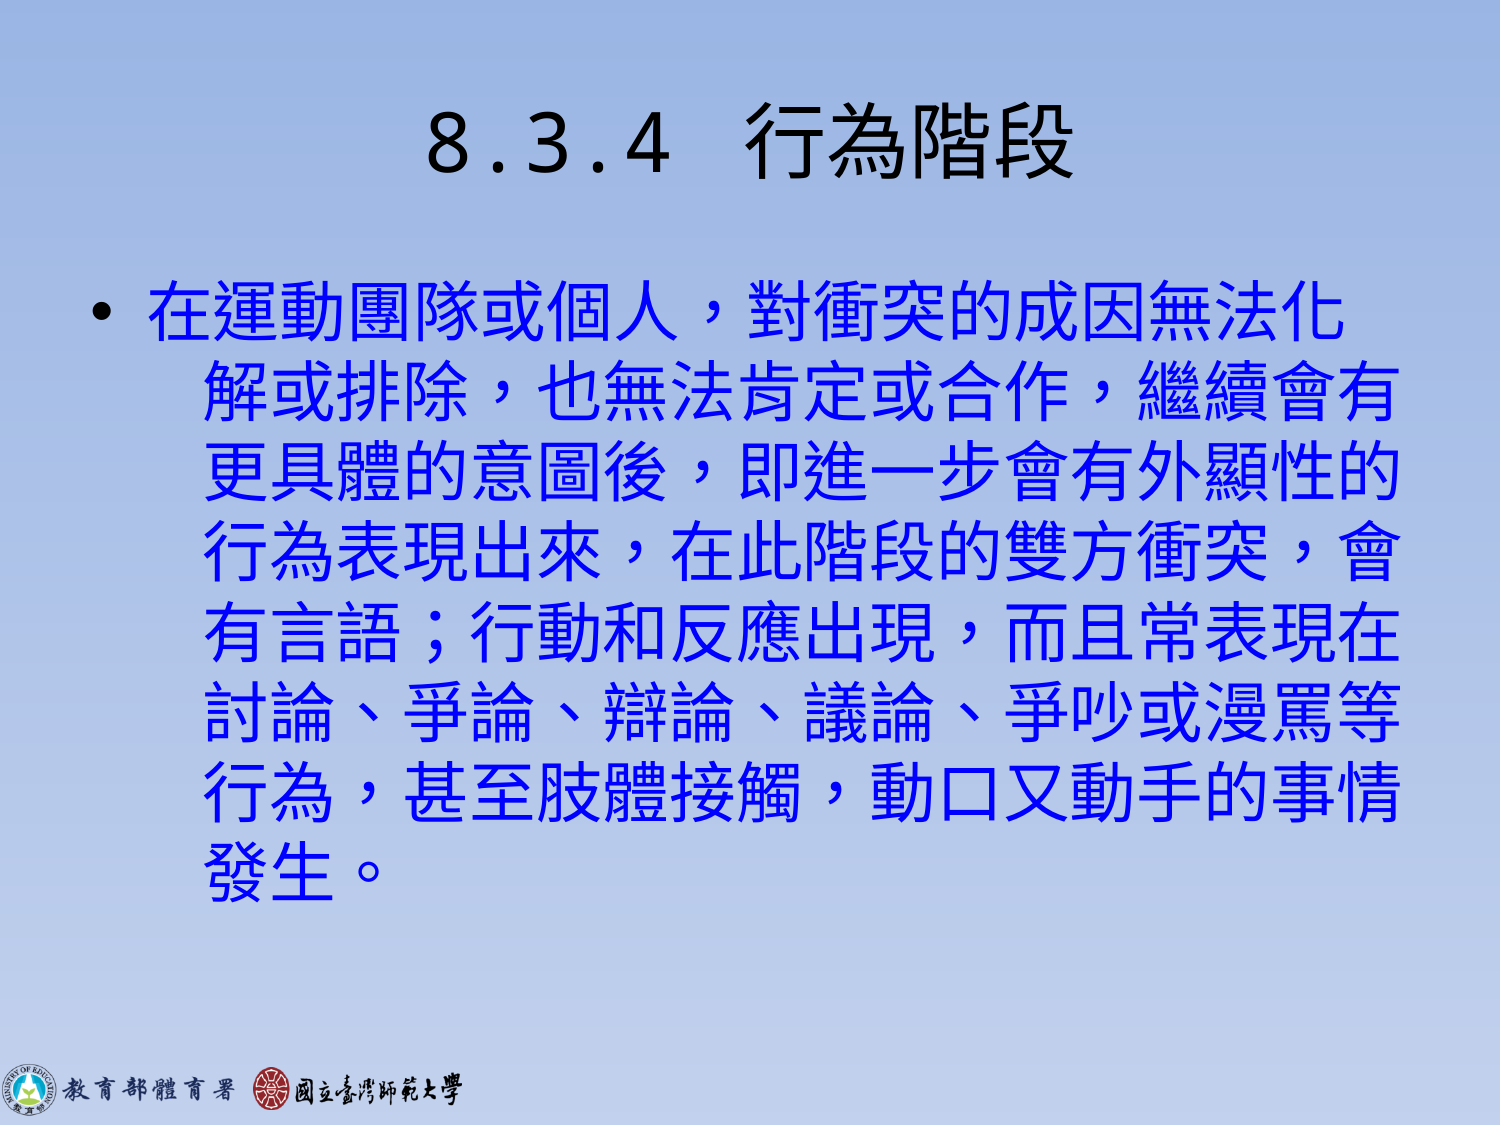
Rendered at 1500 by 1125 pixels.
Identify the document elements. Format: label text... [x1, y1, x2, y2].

list 在運動團隊或個人，對衝突的成因無法化解或排除，也無法肯定或合作，繼續會有更具體的意圖後，即進一步會有外顯性的行為表現出來，在此階段的雙方衝突，會有言語；行動和反應出現，而且常表現在討論、爭論、辯論、議論、爭吵或漫罵等行為，甚至肢體接觸，動口又動手的事情發生。 [75, 262, 1426, 1005]
title 8.3.4 行為階段 [75, 45, 1426, 233]
